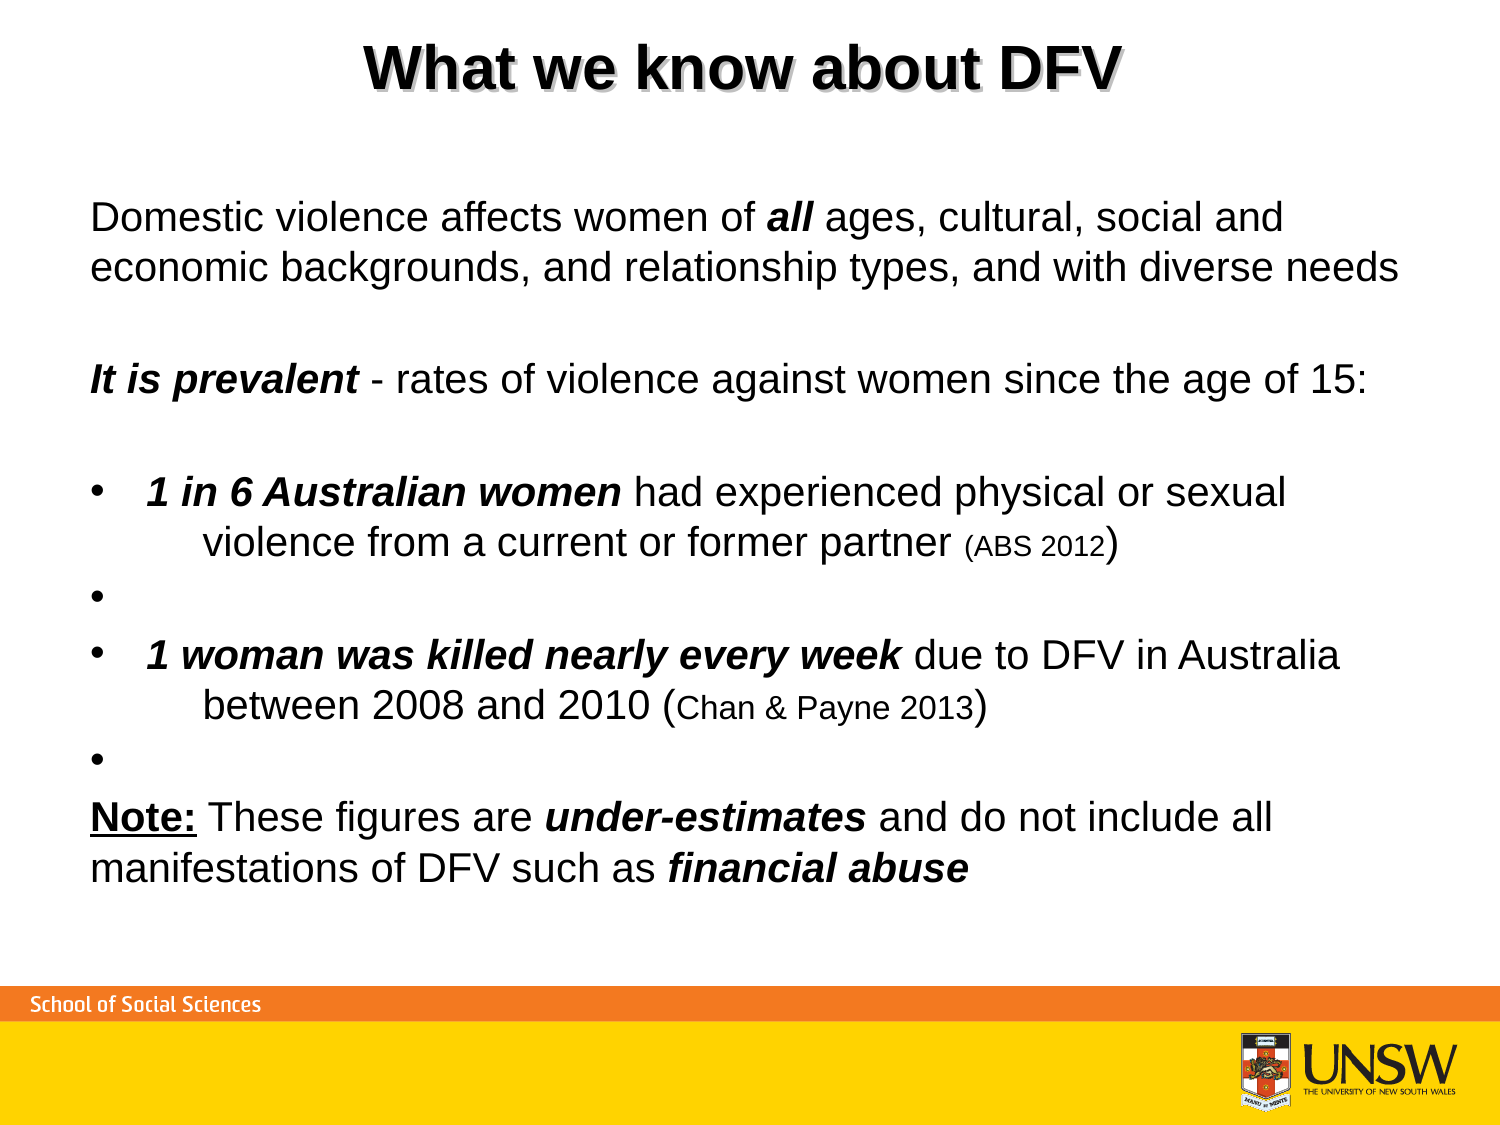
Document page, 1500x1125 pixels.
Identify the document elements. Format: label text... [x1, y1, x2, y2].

title What we know about DFV [29, 19, 1459, 209]
list Domestic violence affects women of all ages, cultural, social and economic backgrounds, and relationship types, and with diverse needs It is prevalent - rates of violence against women since the age of 15: 1 in 6 Australian women had experienced physical or sexual violence from a current or former partner (ABS 2012) 1 woman was killed nearly every week due to DFV in Australia between 2008 and 2010 (Chan & Payne 2013) Note: These figures are under-estimates and do not include all manifestations of DFV such as financial abuse [75, 125, 1426, 953]
